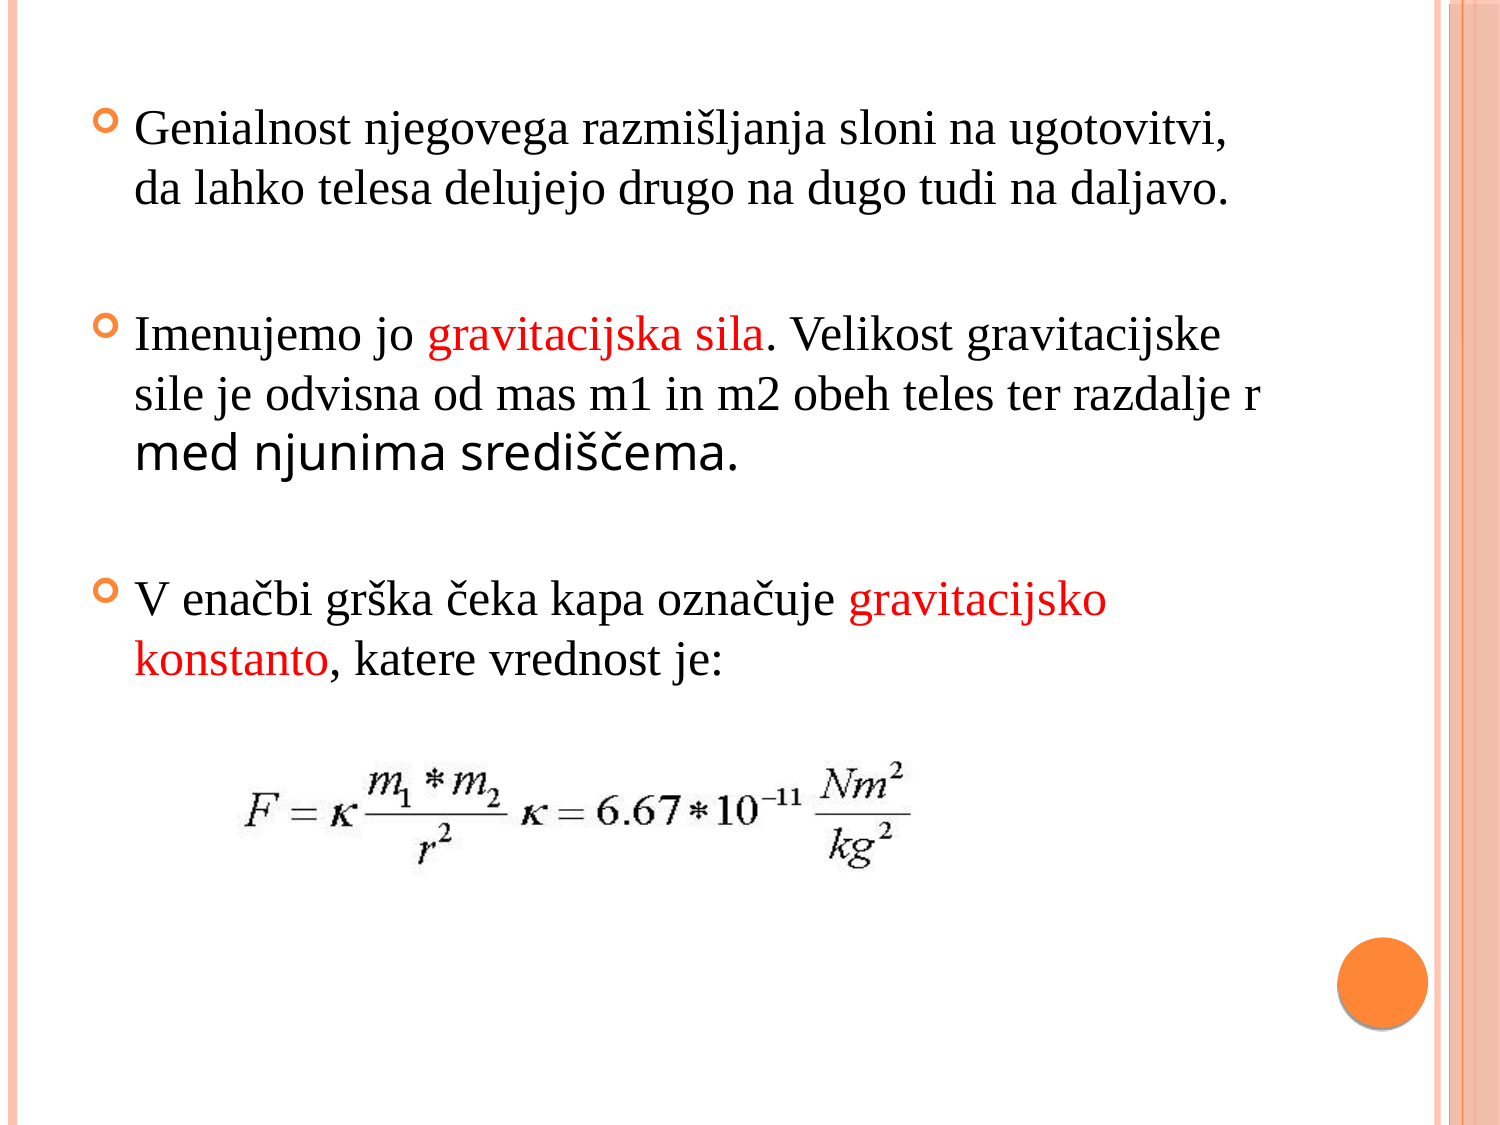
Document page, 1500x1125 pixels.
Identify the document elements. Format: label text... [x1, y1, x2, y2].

picture [237, 749, 925, 877]
list Genialnost njegovega razmišljanja sloni na ugotovitvi, da lahko telesa delujejo drugo na dugo tudi na daljavo. Imenujemo jo gravitacijska sila. Velikost gravitacijske sile je odvisna od mas m1 in m2 obeh teles ter razdalje r med njunima središčema. V enačbi grška čeka kapa označuje gravitacijsko konstanto, katere vrednost je: [75, 87, 1300, 1062]
